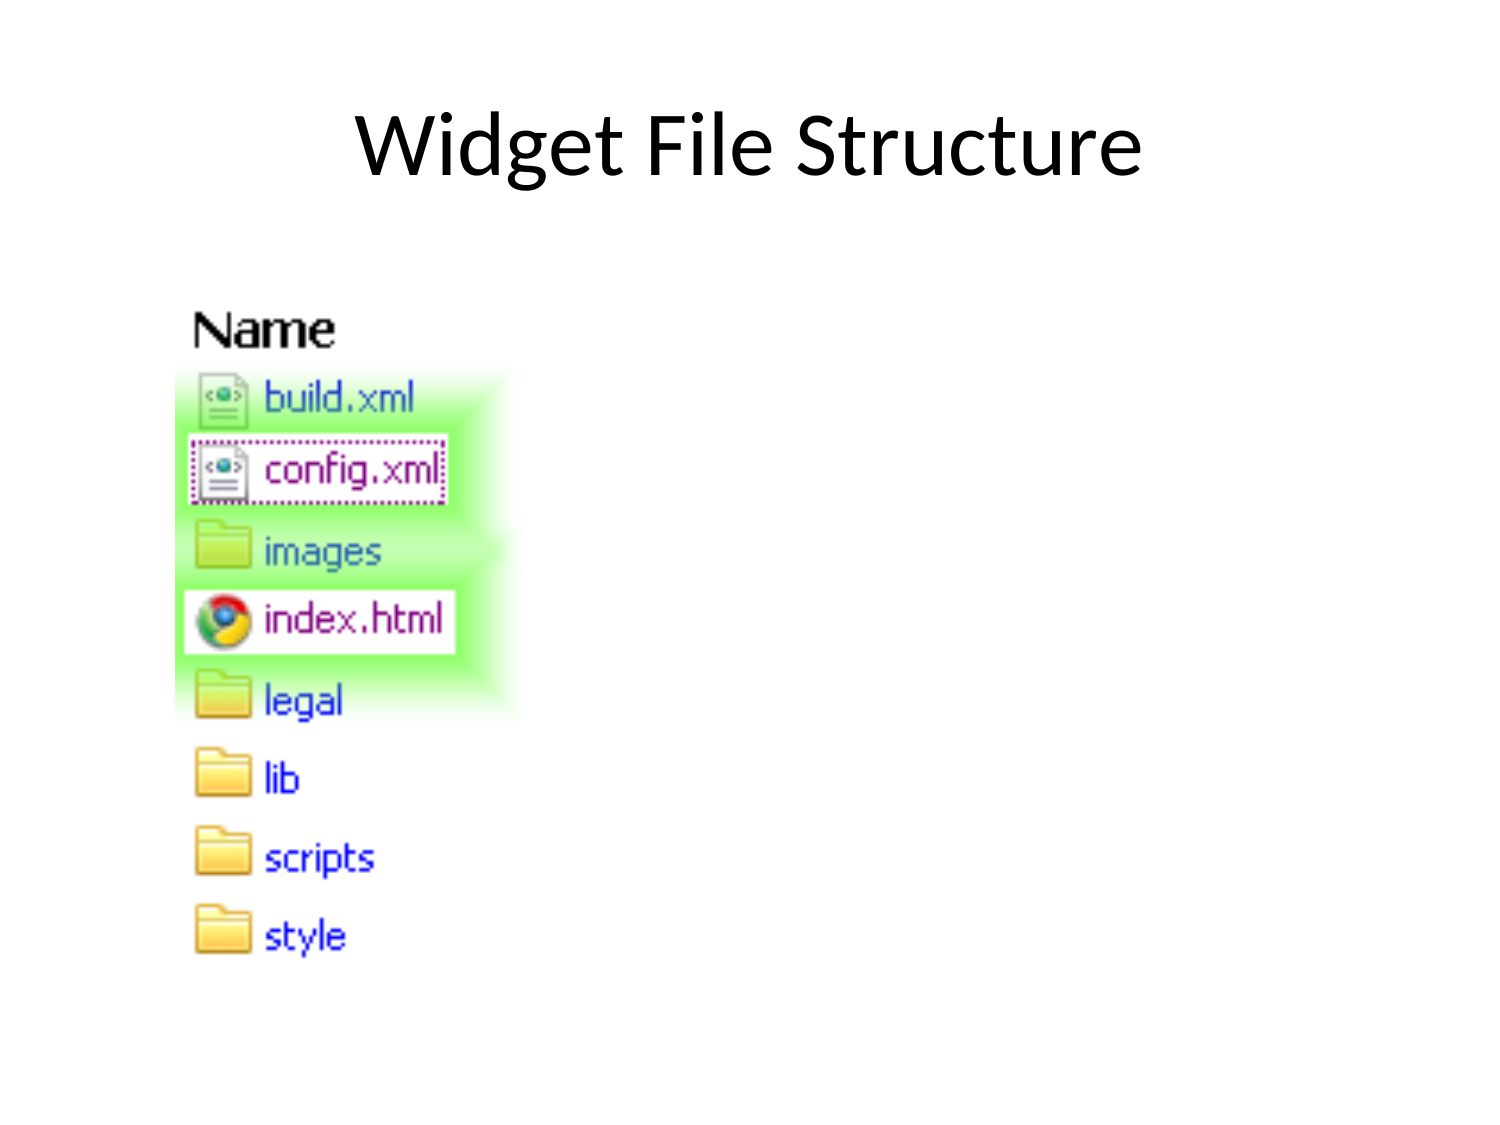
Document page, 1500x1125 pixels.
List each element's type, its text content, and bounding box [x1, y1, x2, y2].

picture [175, 292, 642, 987]
title Widget File Structure [75, 45, 1426, 233]
